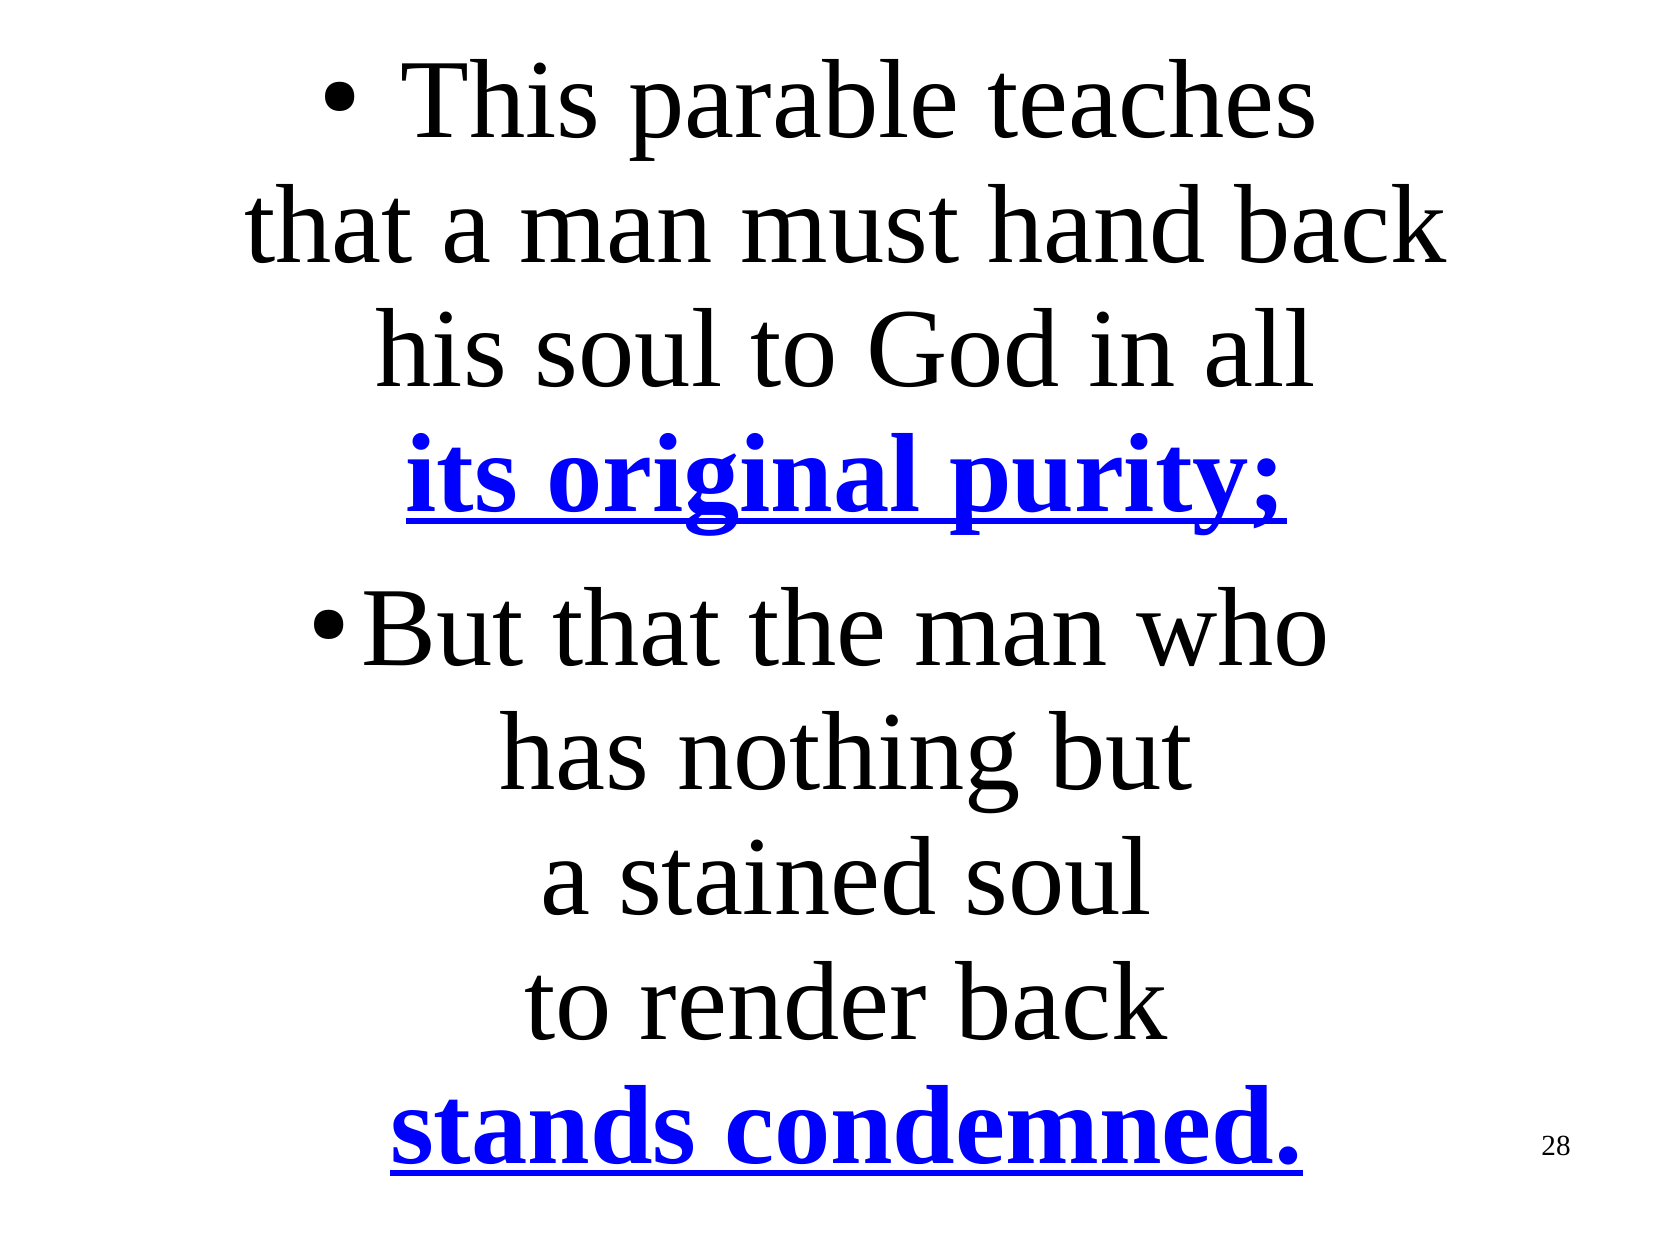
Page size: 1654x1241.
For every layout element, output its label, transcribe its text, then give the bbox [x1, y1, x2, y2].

list This parable teaches that a man must hand back his soul to God in all its original purity; But that the man who has nothing but a stained soul to render back stands condemned. [37, 37, 1613, 1201]
